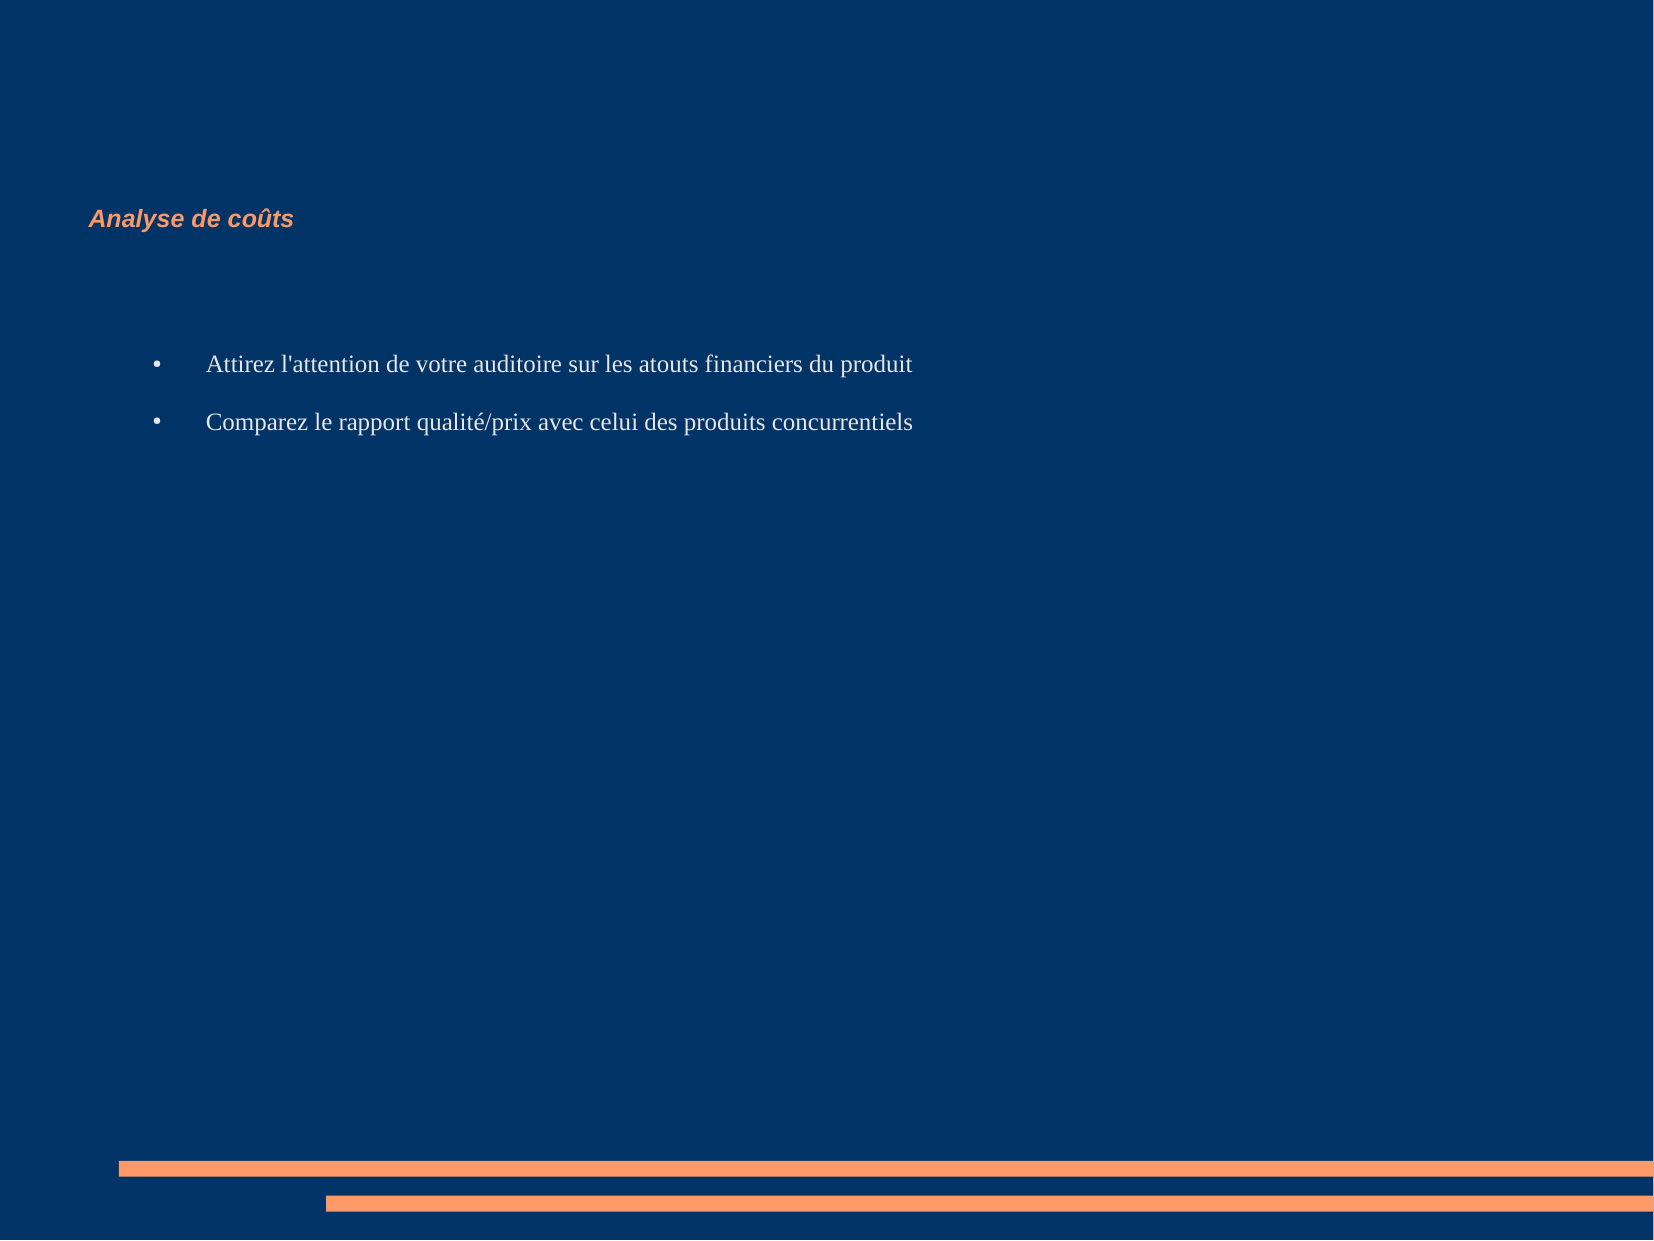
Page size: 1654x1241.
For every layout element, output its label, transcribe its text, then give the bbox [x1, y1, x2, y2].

title Analyse de coûts [88, 114, 1534, 322]
list Attirez l'attention de votre auditoire sur les atouts financiers du produit Comparez le rapport qualité/prix avec celui des produits concurrentiels [134, 350, 1516, 1133]
